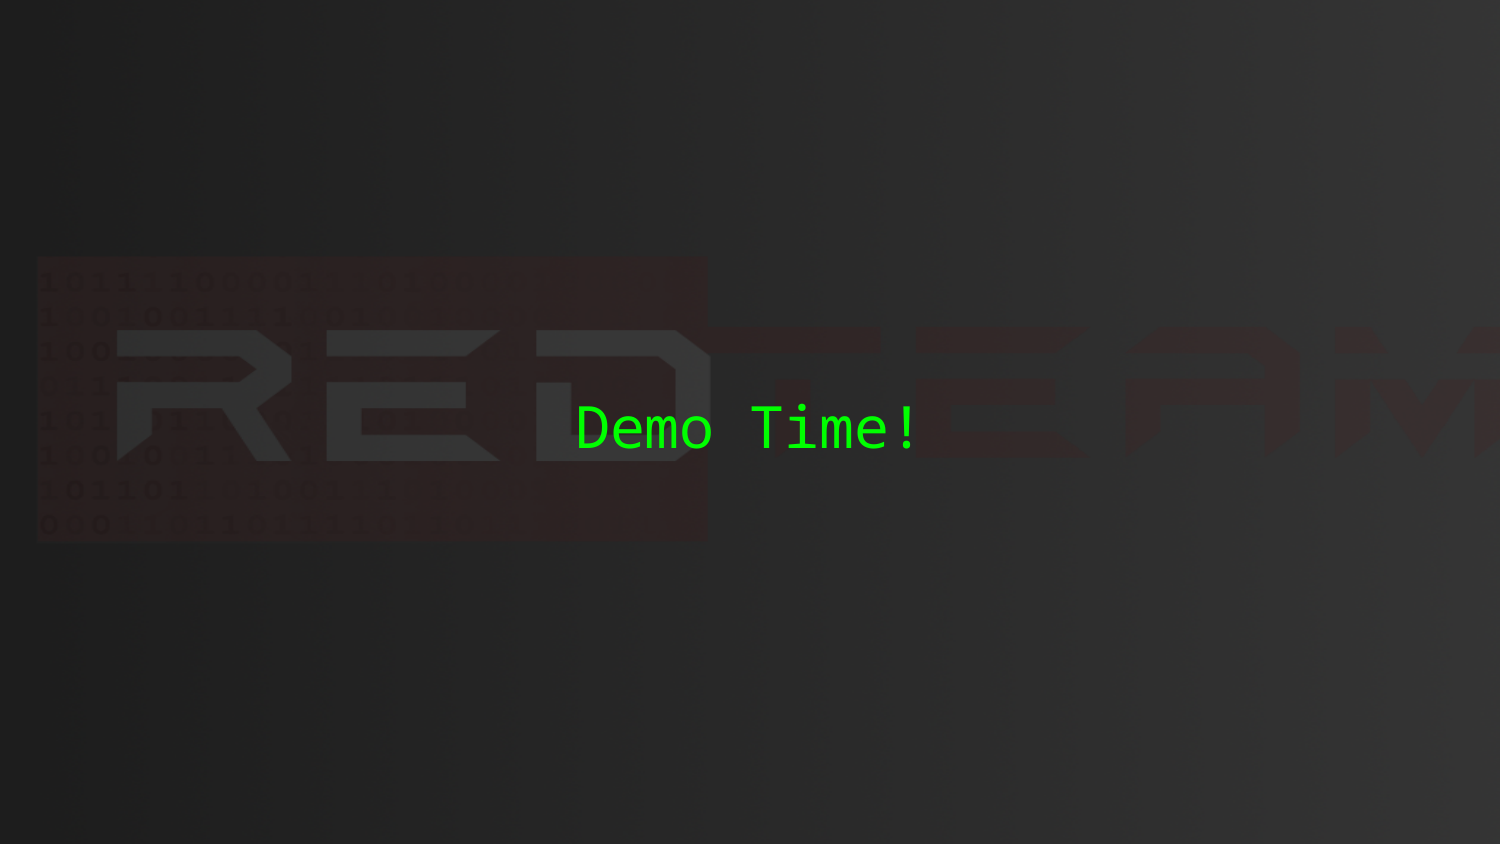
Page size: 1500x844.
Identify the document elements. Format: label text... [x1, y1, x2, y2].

title Demo Time! [51, 374, 1449, 469]
picture [0, 0, 1500, 844]
